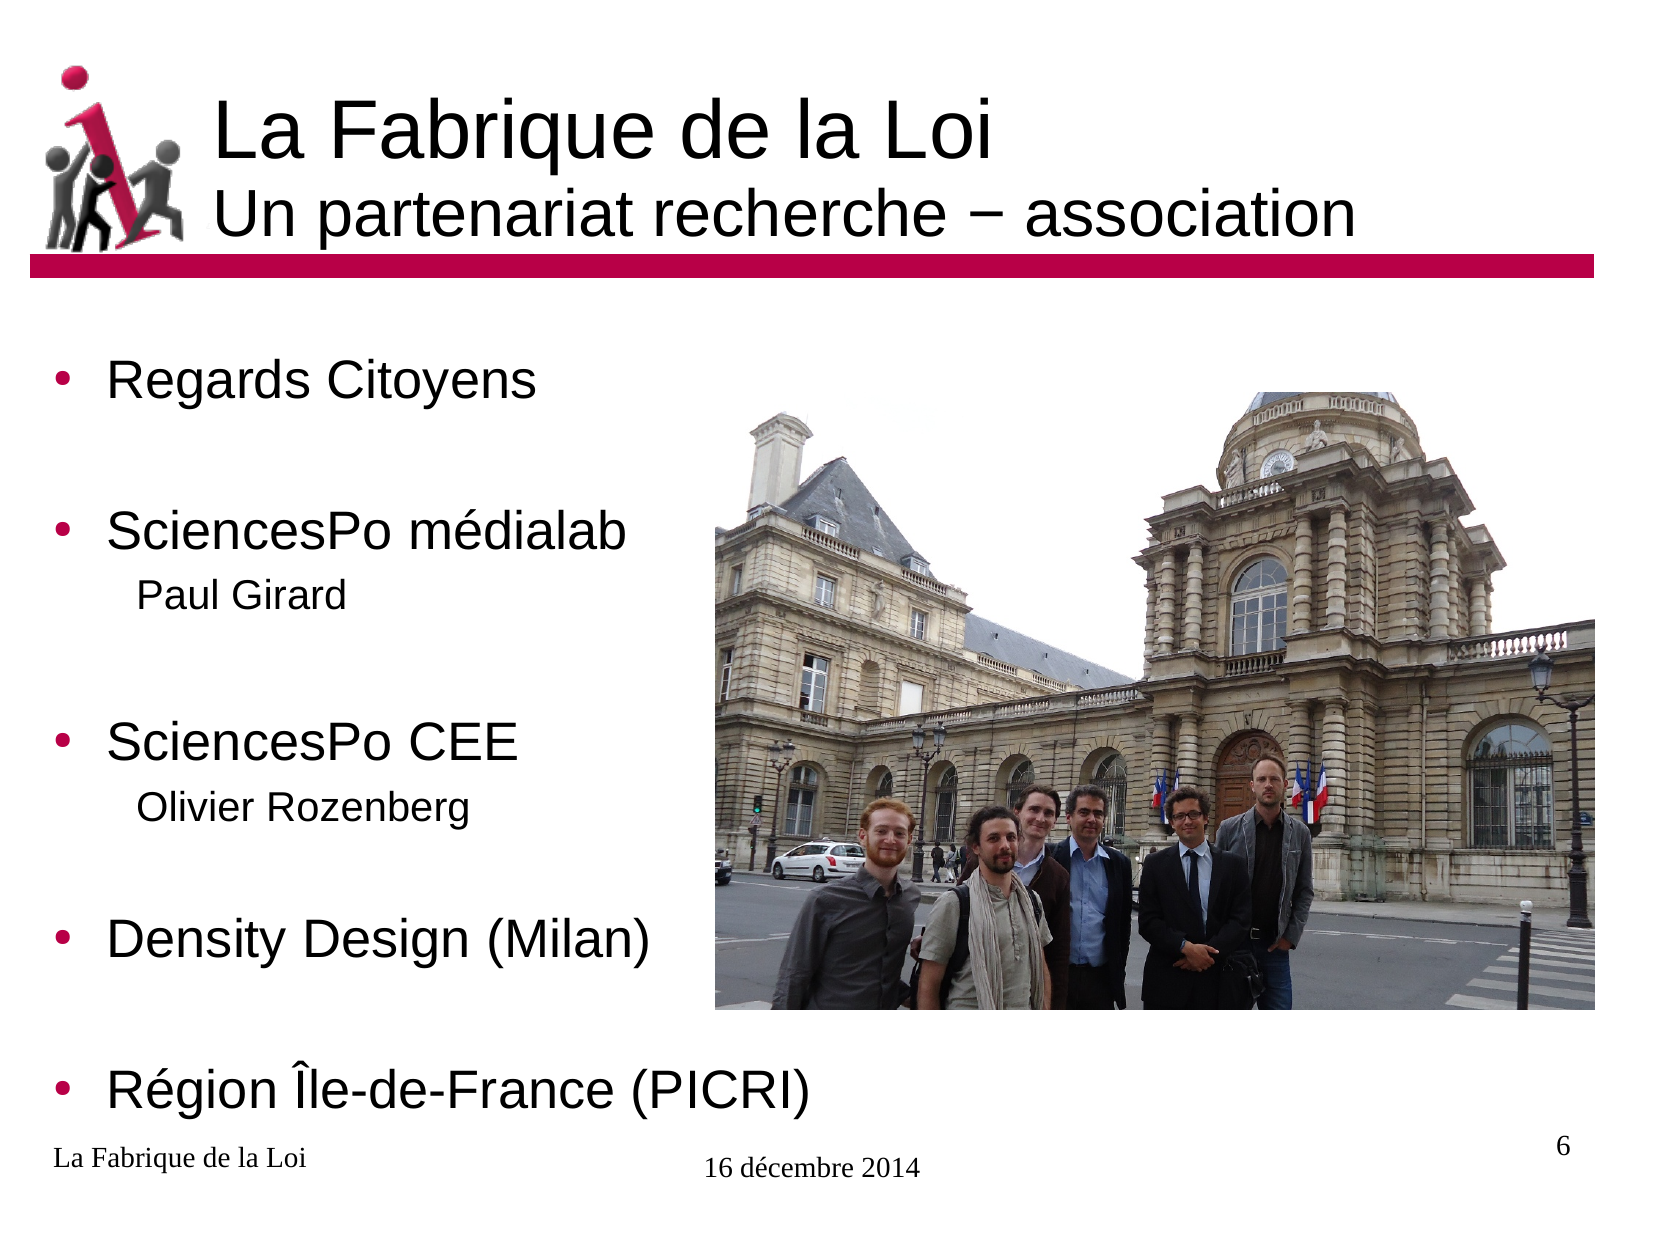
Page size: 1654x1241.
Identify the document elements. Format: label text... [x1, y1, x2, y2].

title La Fabrique de la Loi Un partenariat recherche − association [212, 70, 1654, 264]
list Regards Citoyens SciencesPo médialab Paul Girard SciencesPo CEE Olivier Rozenberg Density Design (Milan) Région Île-de-France (PICRI) [35, 259, 1040, 1099]
picture [715, 392, 1595, 1010]
picture [29, 60, 210, 254]
